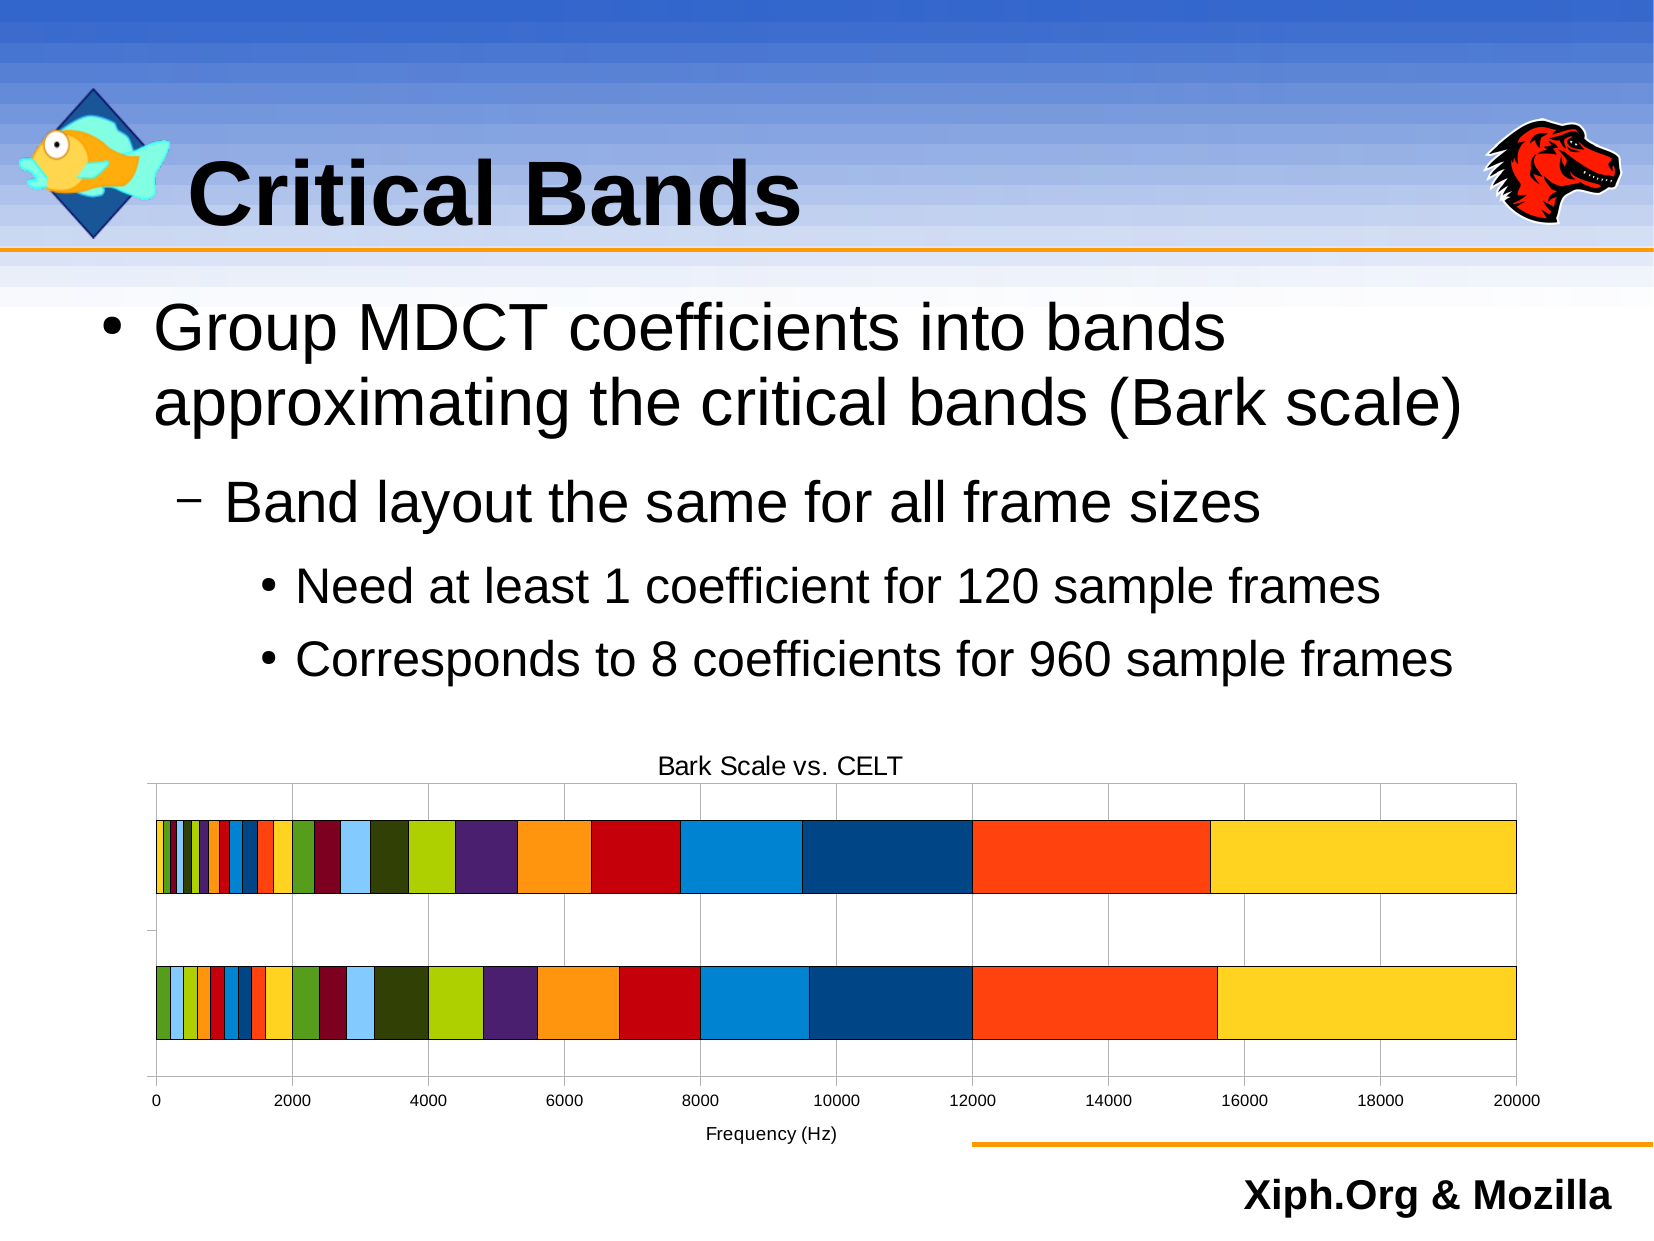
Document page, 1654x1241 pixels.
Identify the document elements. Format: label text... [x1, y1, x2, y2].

picture [0, 0, 1654, 248]
title Critical Bands [187, 52, 1571, 245]
chart [0, 735, 1572, 1151]
list Group MDCT coefficients into bands approximating the critical bands (Bark scale) Band layout the same for all frame sizes Need at least 1 coefficient for 120 sample frames Corresponds to 8 coefficients for 960 sample frames [82, 290, 1571, 1094]
picture [0, 252, 1654, 1241]
